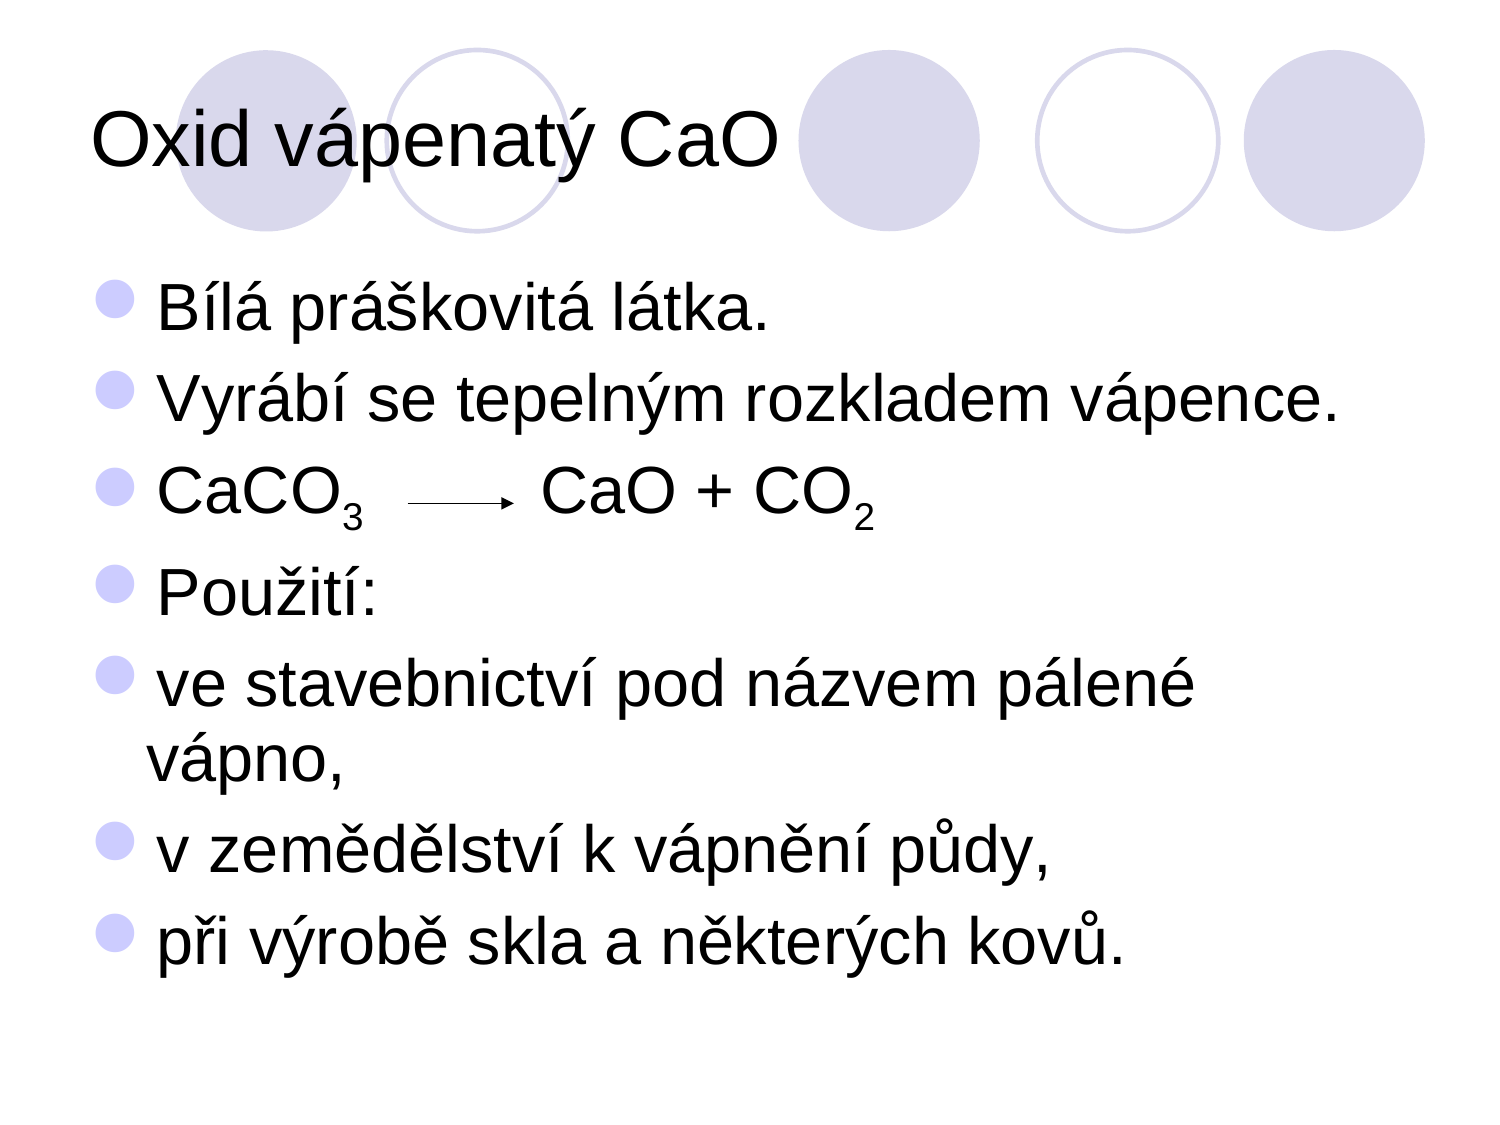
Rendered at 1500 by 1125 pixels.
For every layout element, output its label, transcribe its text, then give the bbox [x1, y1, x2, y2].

title Oxid vápenatý CaO [75, 45, 1426, 233]
list Bílá práškovitá látka. Vyrábí se tepelným rozkladem vápence. CaCO3 CaO + CO2 Použití: ve stavebnictví pod názvem pálené vápno, v zemědělství k vápnění půdy, při výrobě skla a některých kovů. [75, 262, 1426, 1006]
